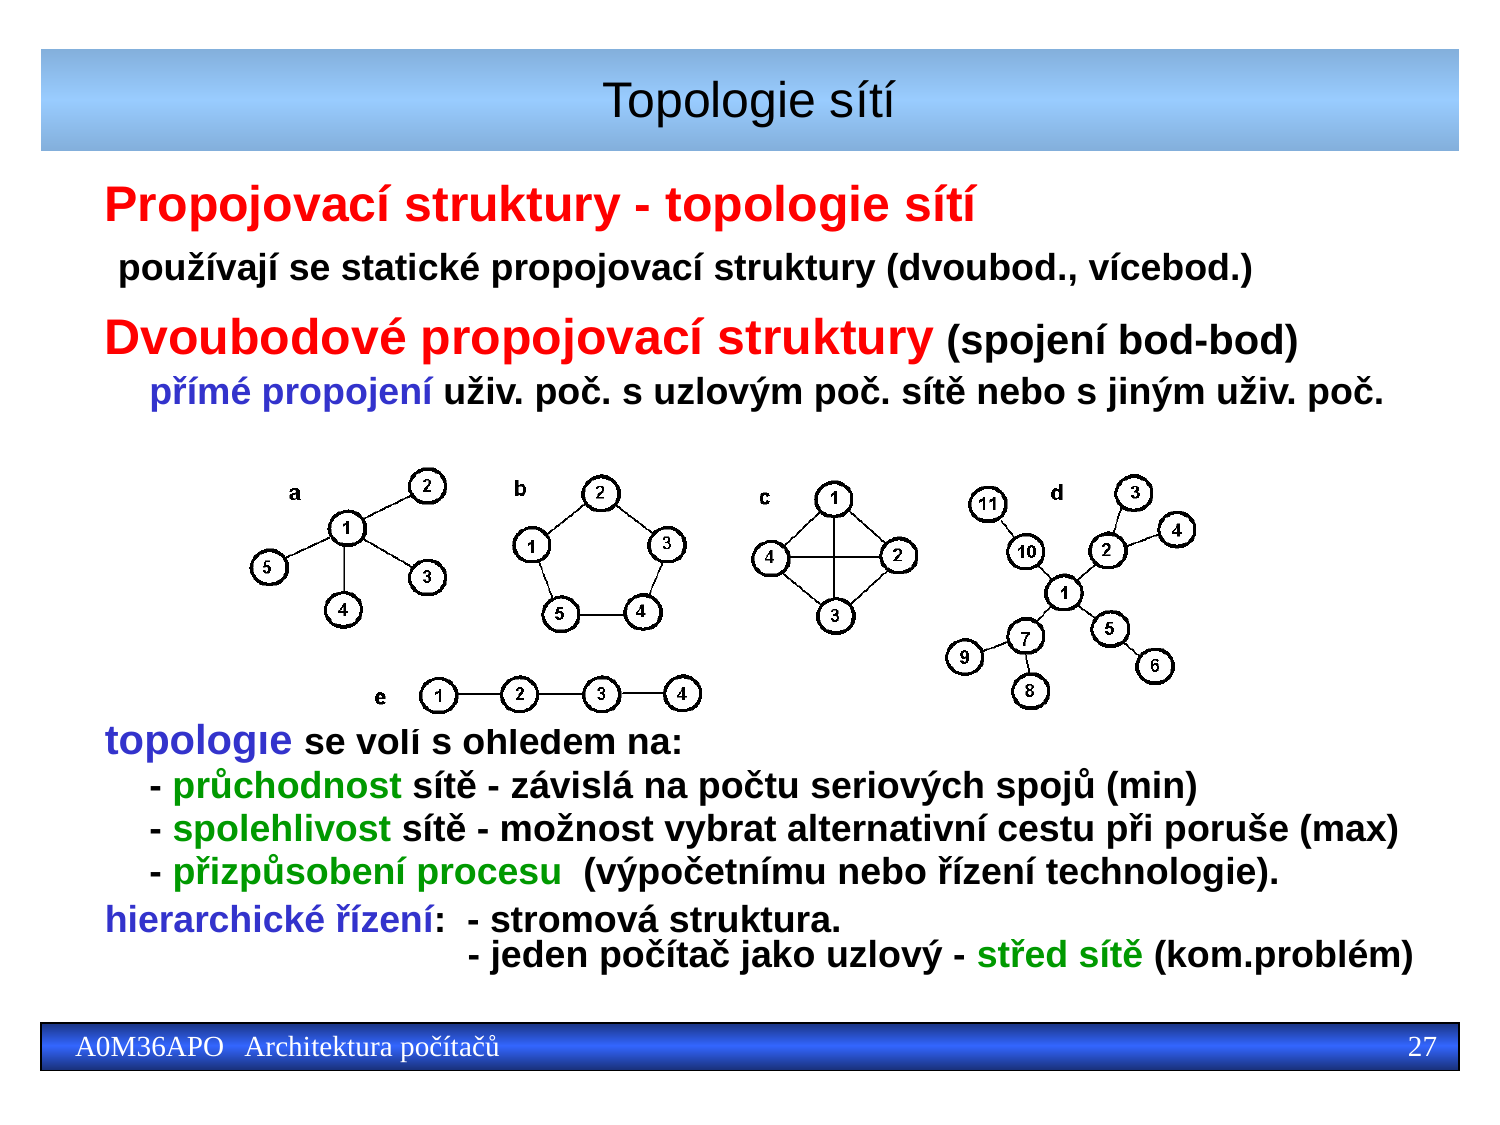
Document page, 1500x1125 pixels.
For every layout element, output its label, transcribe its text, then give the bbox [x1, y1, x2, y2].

text_box Propojovací struktury - topologie sítí používají se statické propojovací struktury (dvoubod., vícebod.) Dvoubodové propojovací struktury (spojení bod-bod) přímé propojení uživ. poč. s uzlovým poč. sítě nebo s jiným uživ. poč. topologie se volí s ohledem na: - průchodnost sítě - závislá na počtu seriových spojů (min) - spolehlivost sítě - možnost vybrat alternativní cestu při poruše (max) - přizpůsobení procesu (výpočetnímu nebo řízení technologie). hierarchické řízení: - stromová struktura. - jeden počítač jako uzlový - střed sítě (kom.problém) [90, 187, 1450, 1013]
title Topologie sítí [41, 49, 1459, 151]
picture [229, 450, 1225, 729]
